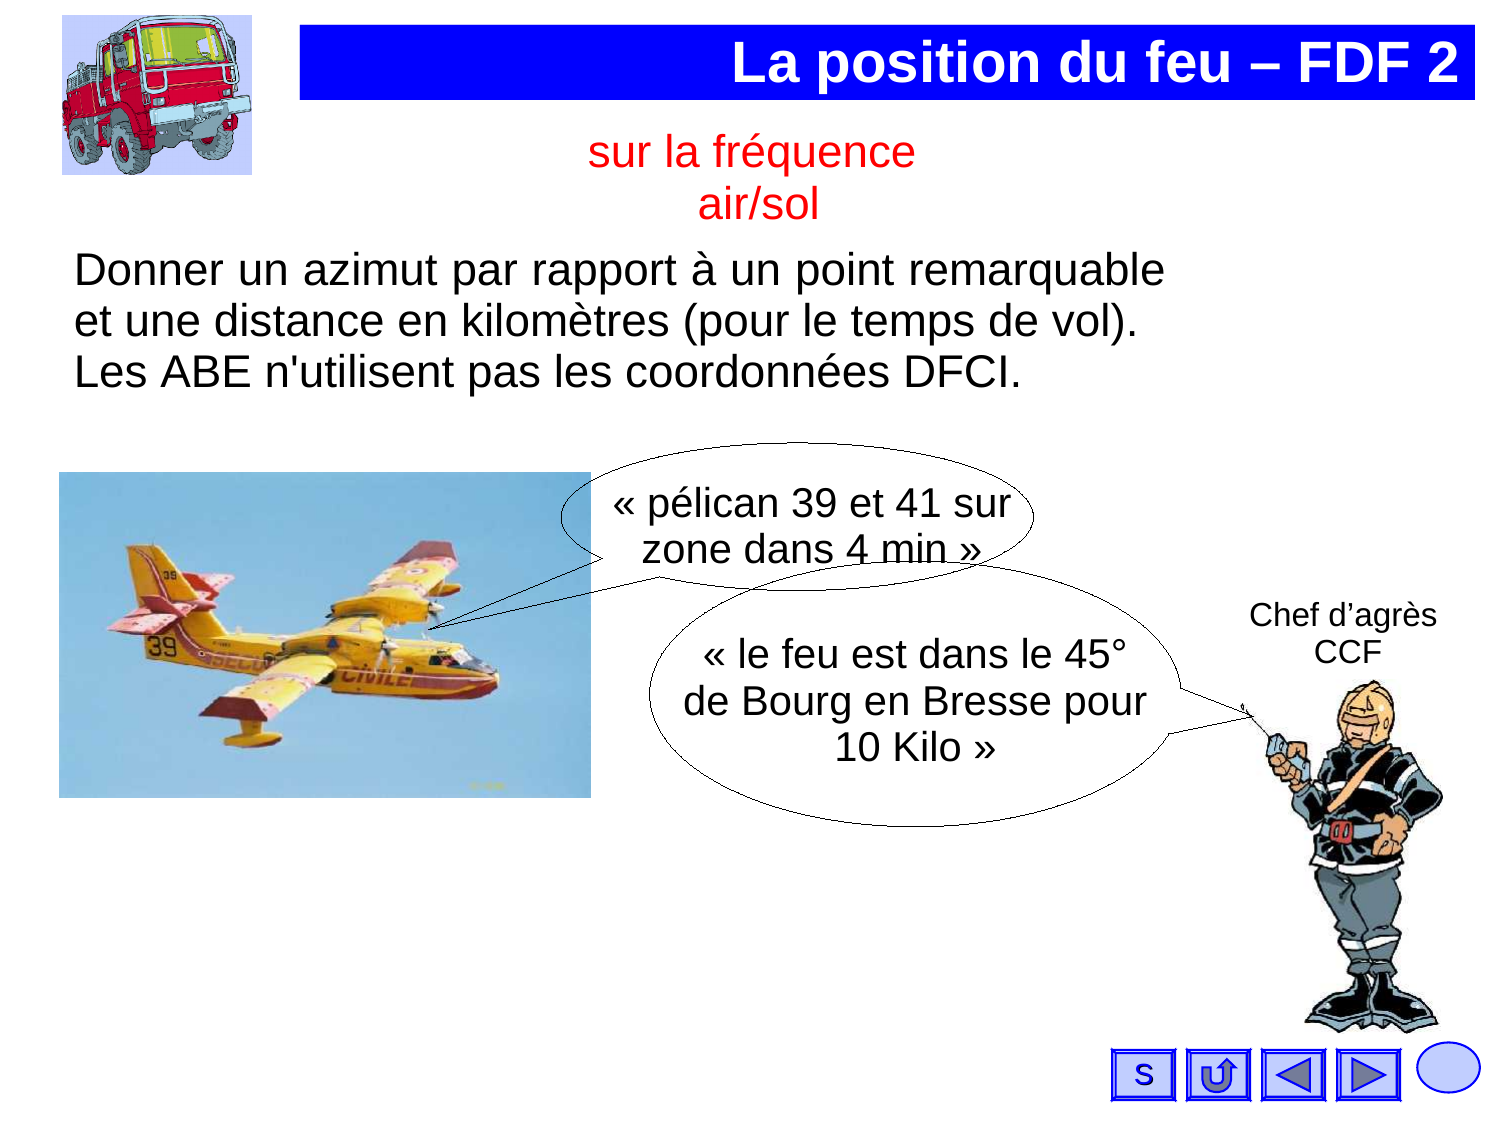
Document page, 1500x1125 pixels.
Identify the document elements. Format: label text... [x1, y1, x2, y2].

text_box « le feu est dans le 45° de Bourg en Bresse pour 10 Kilo » [667, 623, 1164, 779]
text_box « pélican 39 et 41 sur zone dans 4 min » [561, 472, 1063, 581]
text_box [1417, 1042, 1480, 1093]
text_box La position du feu – FDF 2 [299, 24, 1475, 100]
text_box sur la fréquence air/sol [573, 118, 945, 237]
picture [59, 472, 591, 798]
text_box Chef d’agrès CCF [1234, 589, 1453, 679]
text_box Donner un azimut par rapport à un point remarquable et une distance en kilomètres (pour le temps de vol). Les ABE n'utilisent pas les coordonnées DFCI. [59, 236, 1182, 406]
picture [1240, 679, 1443, 1034]
